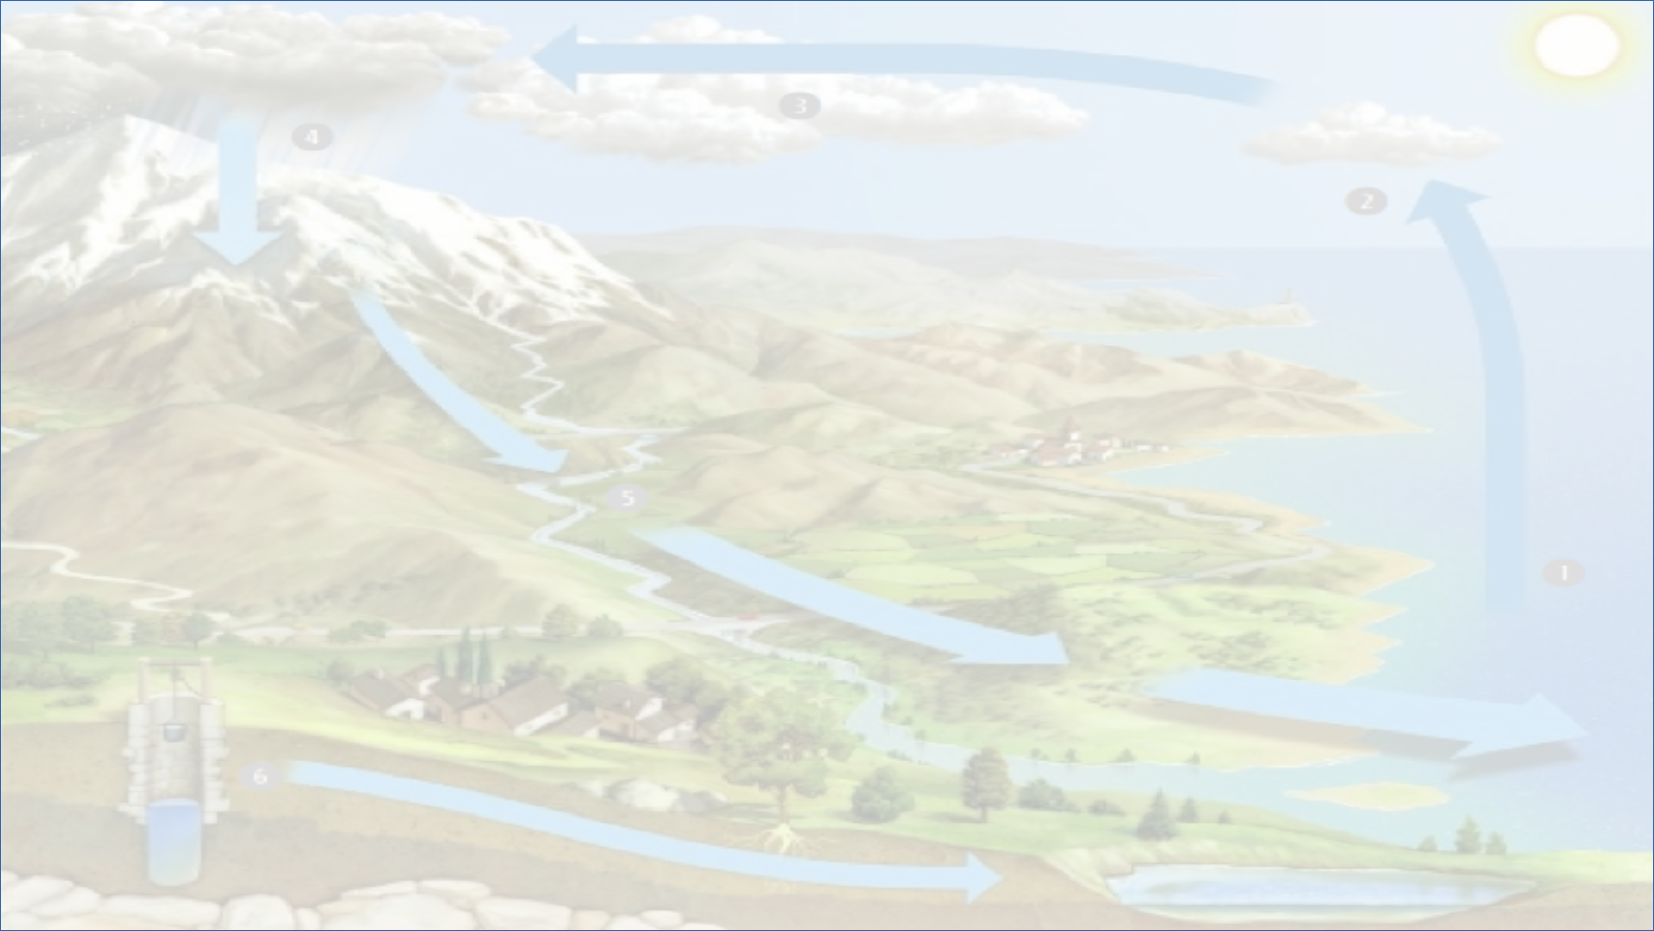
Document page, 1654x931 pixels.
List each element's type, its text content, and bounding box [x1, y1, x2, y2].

text_box [0, 0, 1654, 931]
list INTERNET ■ ┏━━━━━┷━━━━━┓ ┃ router ┃ ┗━━━━━┯━━━━━┛ │ http │ ssh │ ╔════╧════╗ NGINX ║ XYZZY ║ vpn gateway ╚════╤════╝ │ ├─────────────────────────┐ ┌─────────────────────────┤ │ │ ├ ─ ─ ─ ─ ┐ ╔════╧═════╗ │ │ ║ LEPA ║ ╔═════╧════╗ ┌────────┘ ╔════╧═════╗ ╚══════════╝ ║ CHIMERA ║ │ ║ SOLAR ║ octomode ╚══════════╝ ╔════╧═════╗ ╚══════════╝ nextcloud ║ KLEI ║ [over 4g] ╚══════════╝ etherpad [76, 92, 1639, 917]
